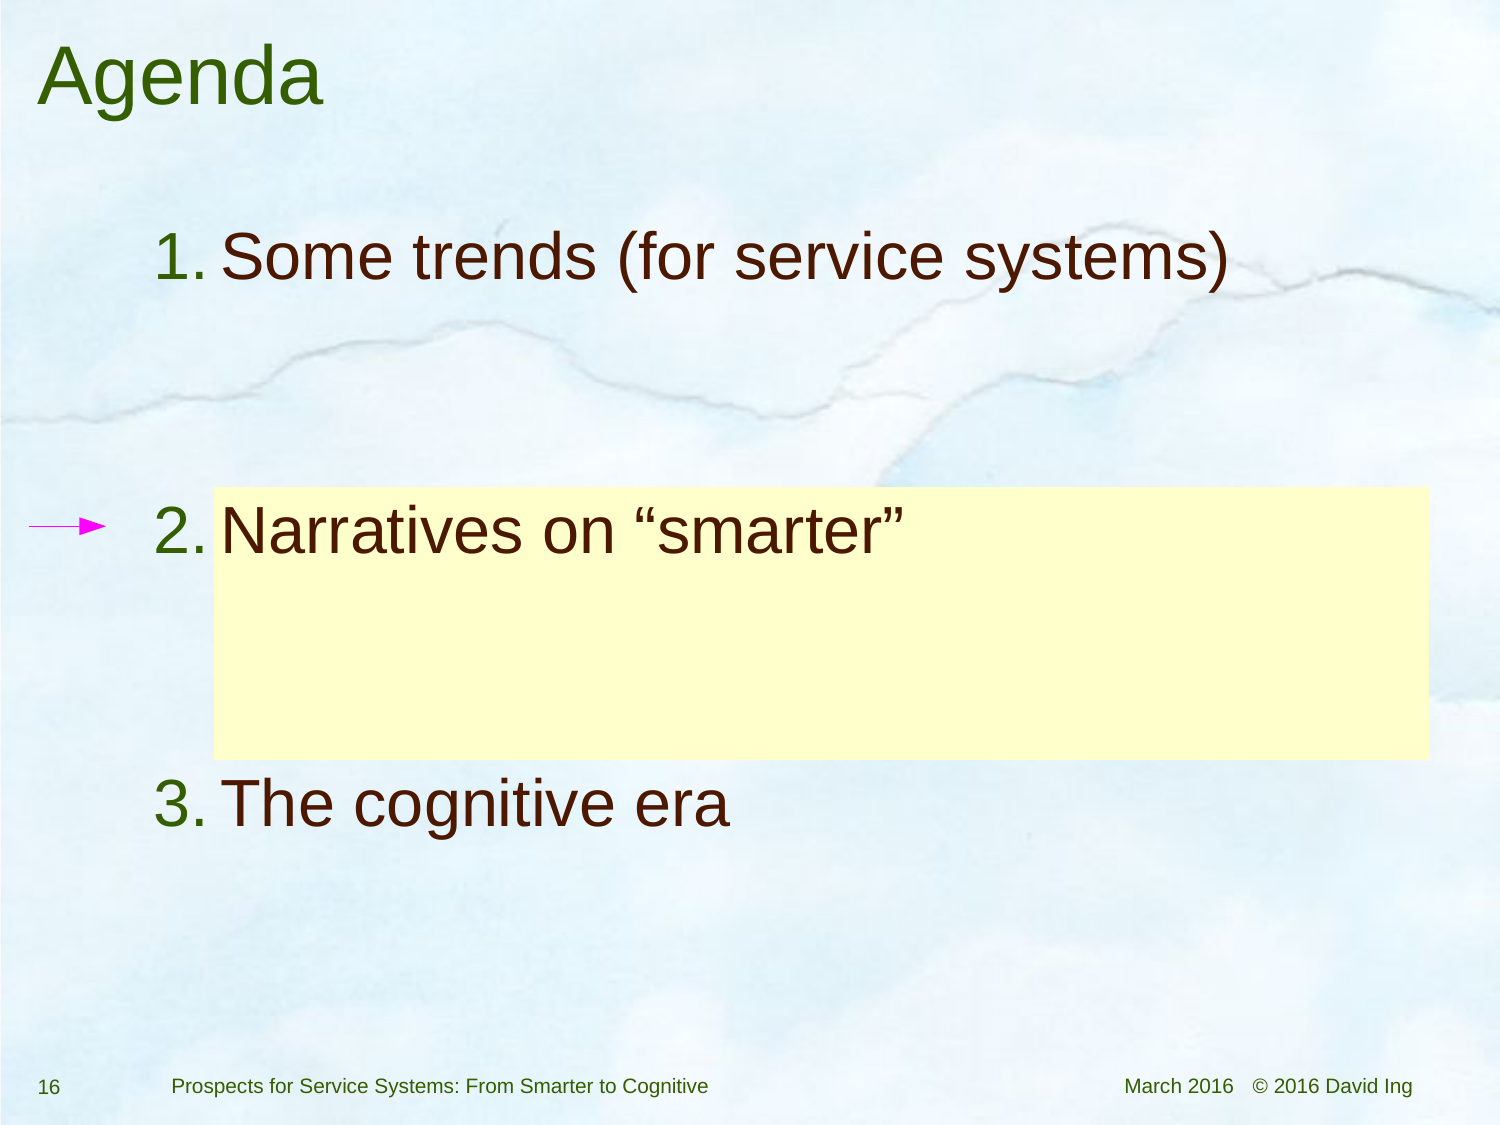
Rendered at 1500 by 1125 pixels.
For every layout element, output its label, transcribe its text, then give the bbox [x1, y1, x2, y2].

table_cell The cognitive era [214, 760, 1429, 1034]
table_cell 3. [103, 760, 214, 1034]
table_cell 2. [103, 487, 214, 760]
table_header Some trends (for service systems) [214, 213, 1429, 487]
picture [0, 0, 1500, 1125]
table_cell Narratives on “smarter” [214, 487, 1429, 760]
title Agenda [37, 37, 1463, 152]
table_header 1. [103, 213, 214, 487]
